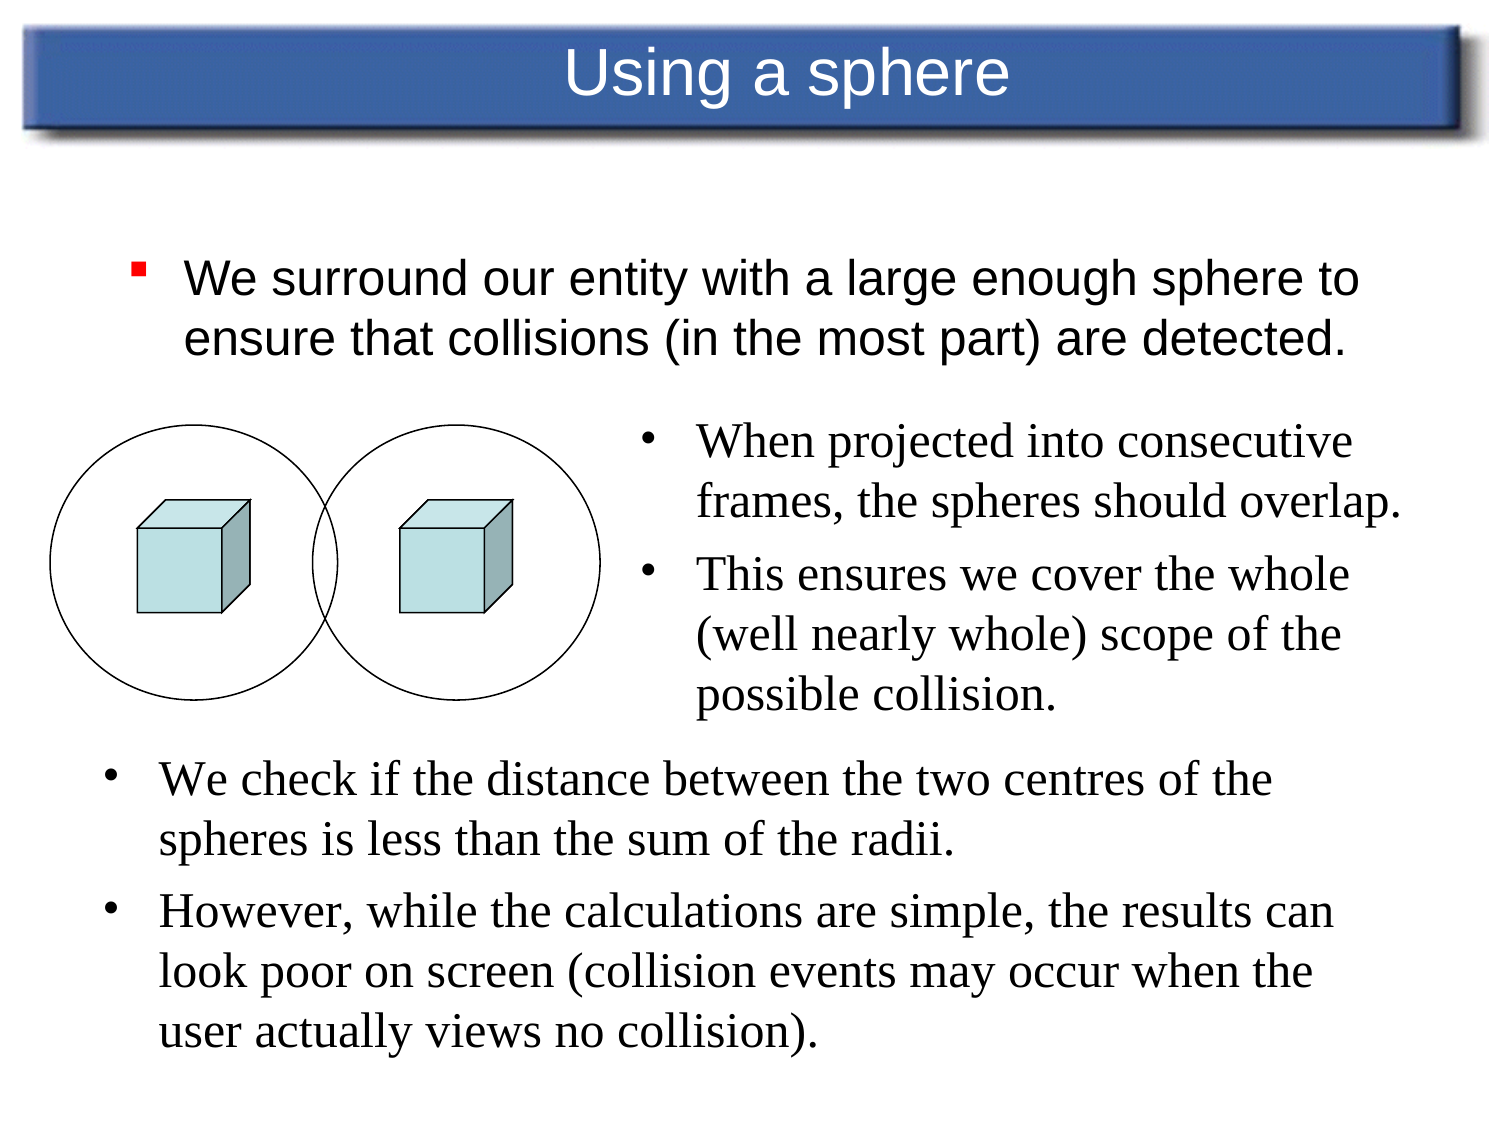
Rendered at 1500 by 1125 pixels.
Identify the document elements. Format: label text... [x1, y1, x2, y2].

text_box [137, 499, 250, 613]
picture [1426, 22, 1489, 149]
picture [21, 22, 150, 149]
text_box We check if the distance between the two centres of the spheres is less than the sum of the radii. However, while the calculations are simple, the results can look poor on screen (collision events may occur when the user actually views no collision). [87, 737, 1388, 1051]
text_box When projected into consecutive frames, the spheres should overlap. This ensures we cover the whole (well nearly whole) scope of the possible collision. [624, 399, 1425, 713]
title Using a sphere [150, 0, 1426, 163]
list We surround our entity with a large enough sphere to ensure that collisions (in the most part) are detected. [112, 237, 1388, 400]
text_box [399, 499, 513, 613]
